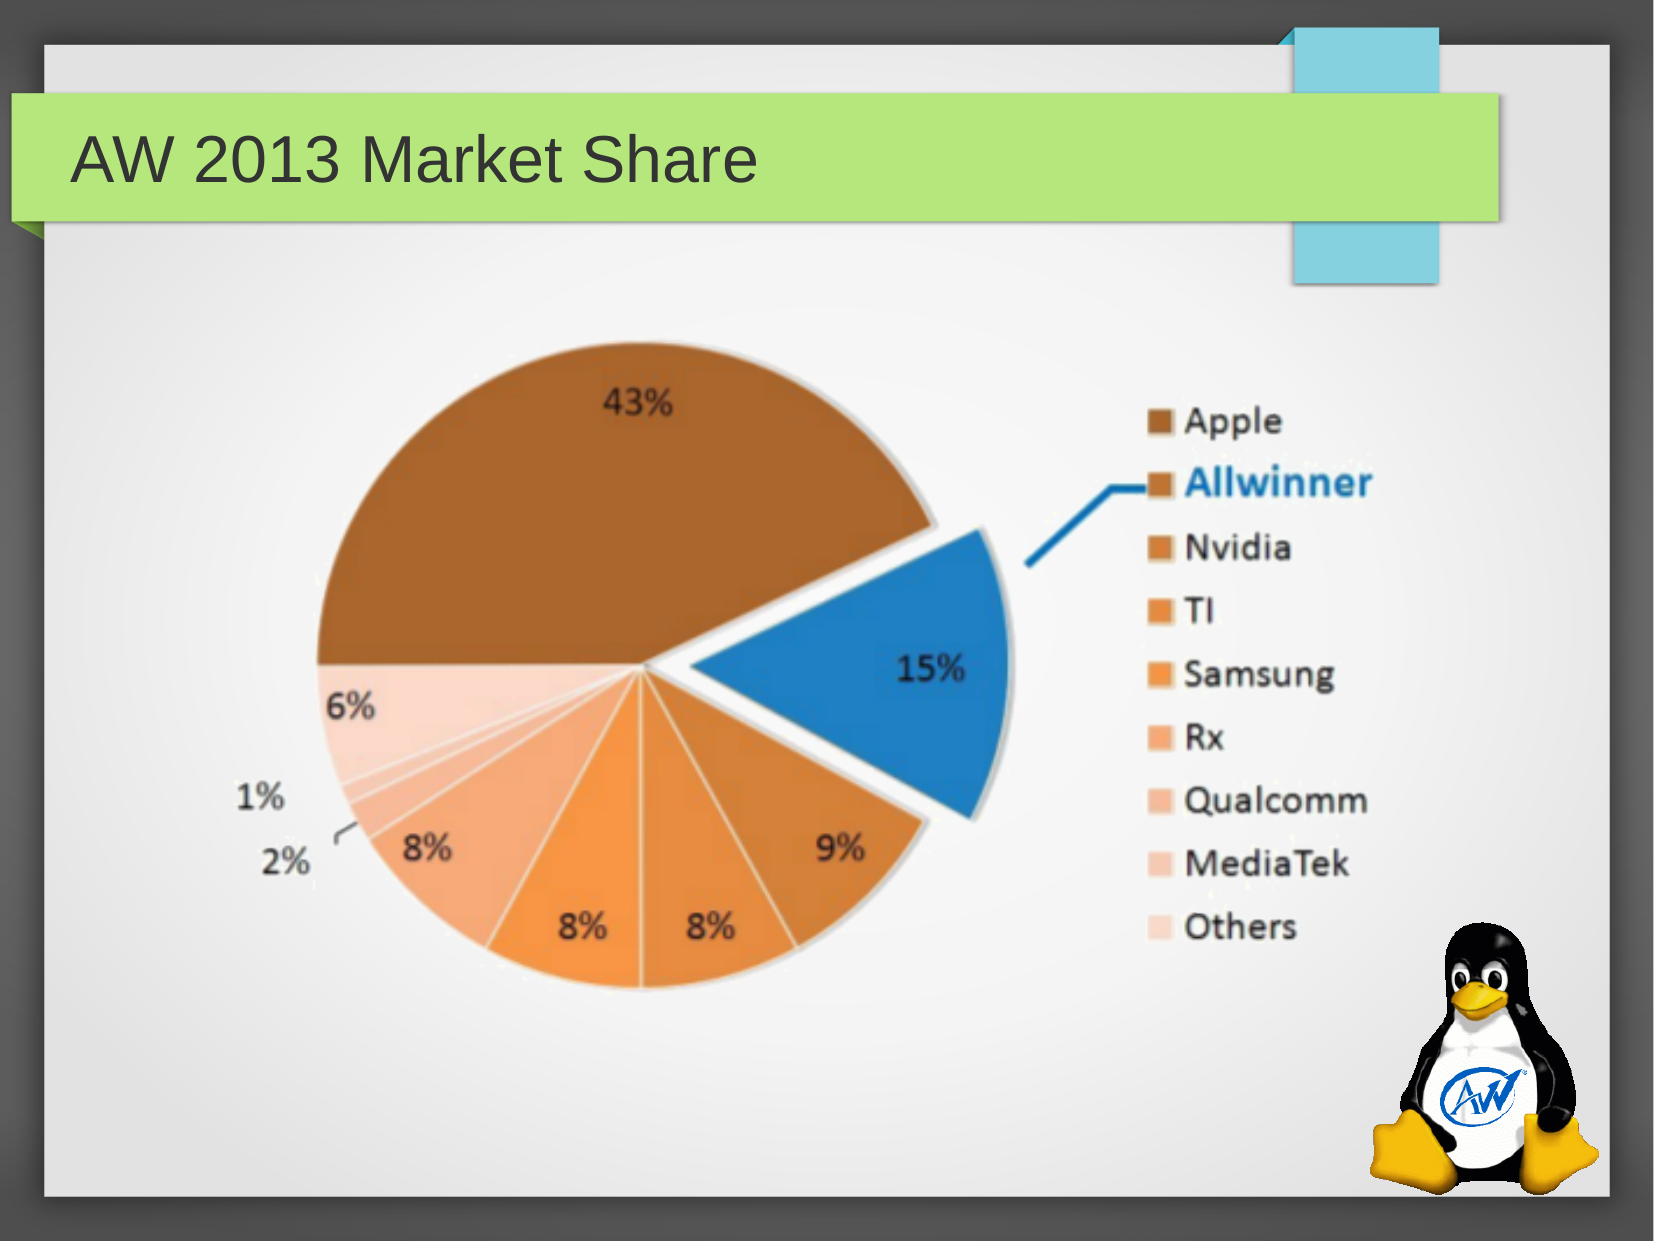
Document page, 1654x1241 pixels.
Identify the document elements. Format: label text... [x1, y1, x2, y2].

picture [0, 0, 1654, 1241]
title AW 2013 Market Share [70, 106, 1229, 213]
